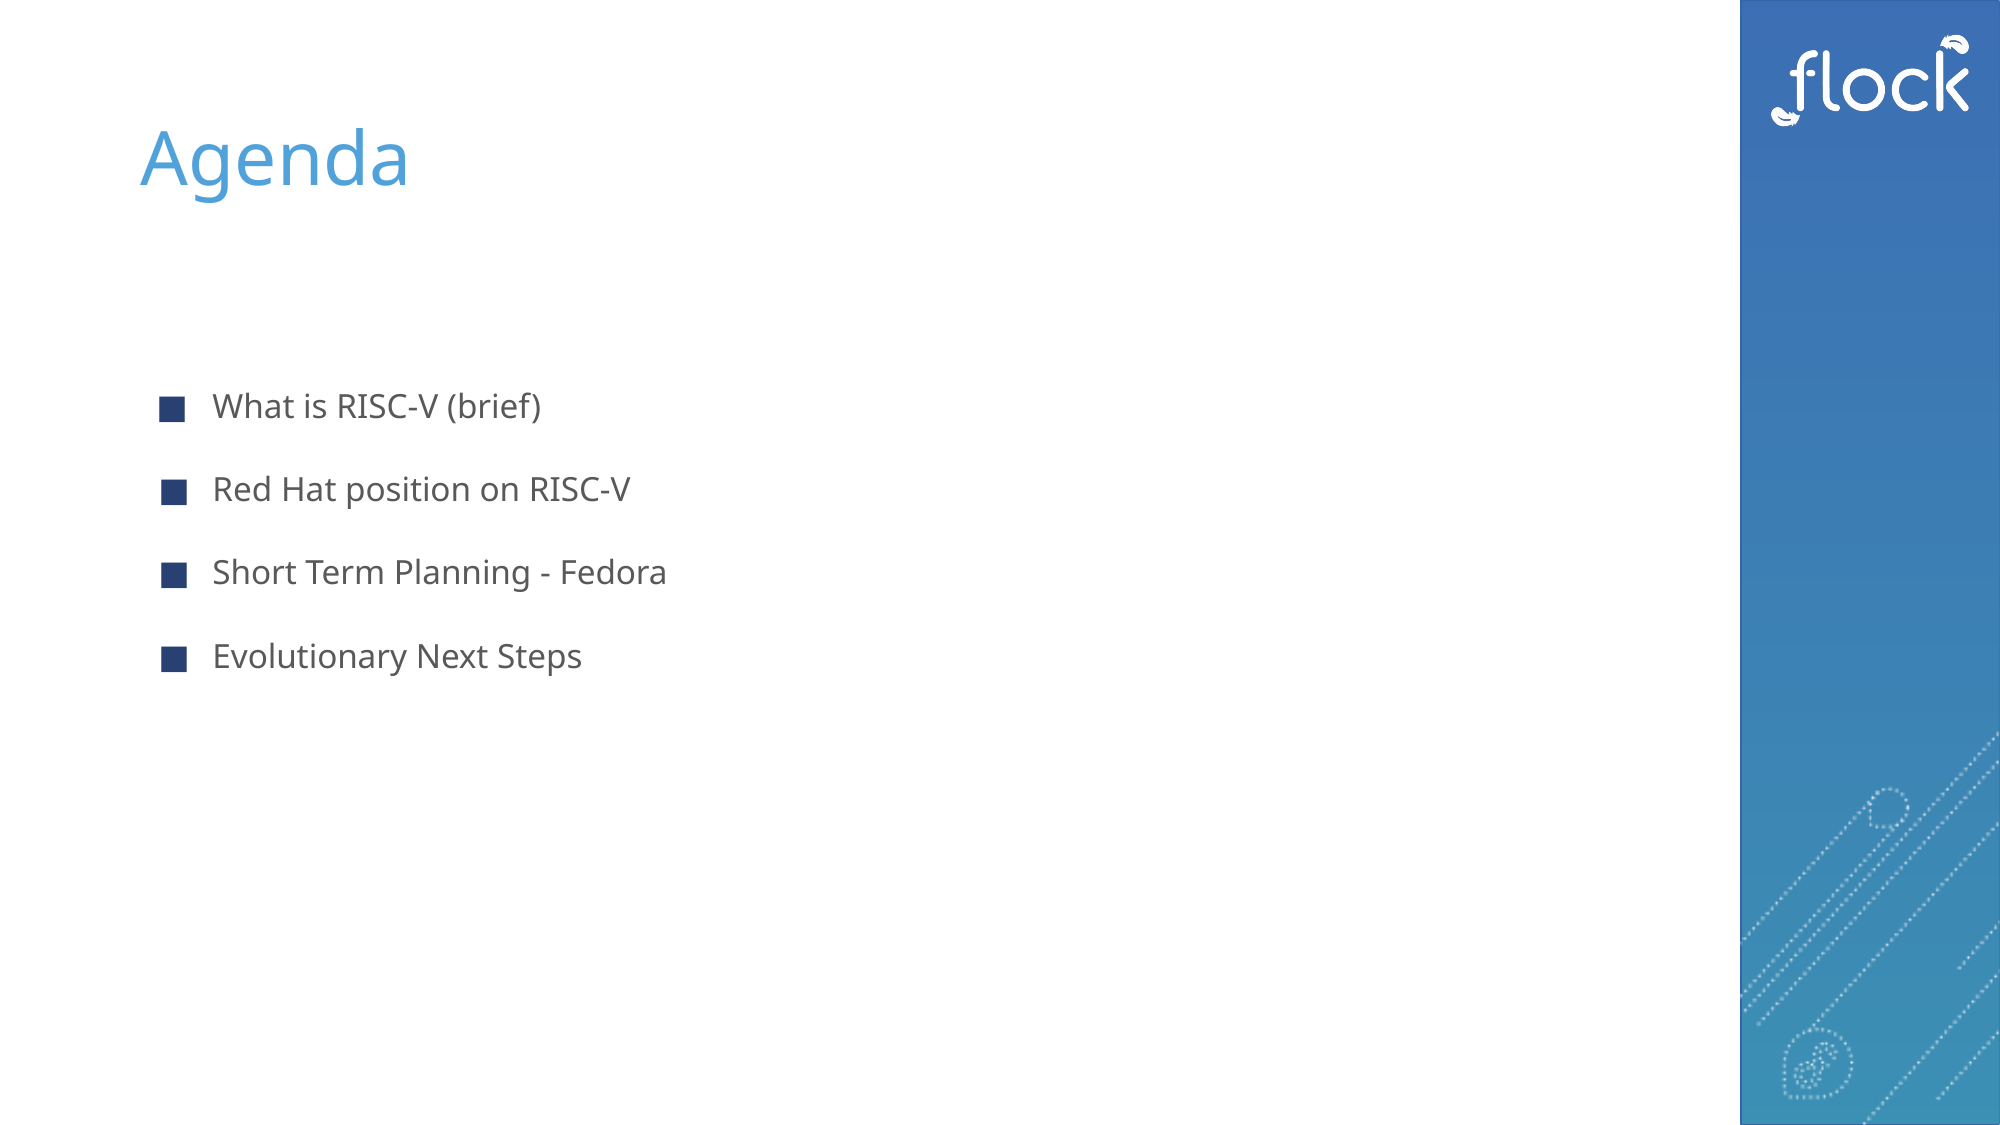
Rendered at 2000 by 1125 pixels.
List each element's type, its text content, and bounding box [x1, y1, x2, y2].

title Agenda [140, 93, 1467, 219]
picture [1605, 539, 2000, 1125]
list What is RISC-V (brief) Red Hat position on RISC-V Short Term Planning - Fedora Evolutionary Next Steps [137, 299, 1463, 987]
picture [1771, 34, 1969, 127]
